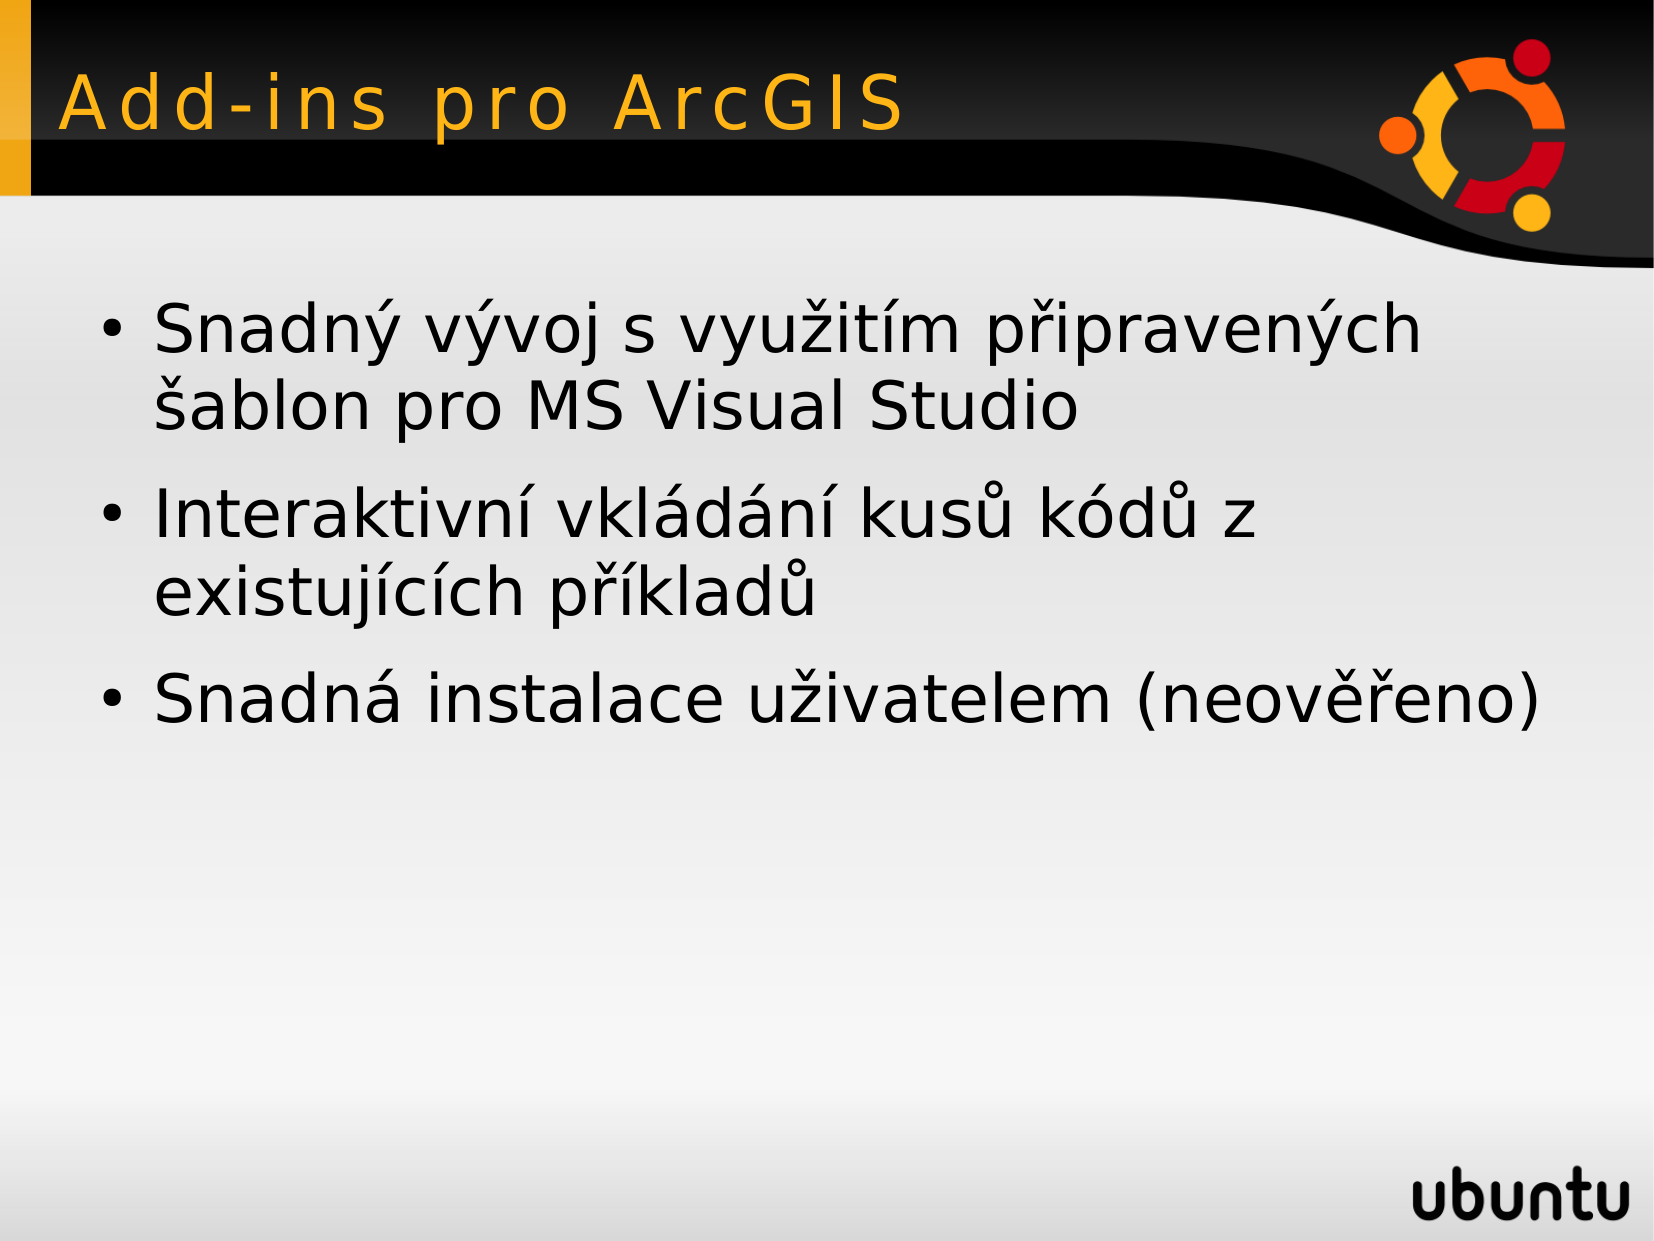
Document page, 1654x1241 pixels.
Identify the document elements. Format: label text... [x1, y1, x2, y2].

list Snadný vývoj s využitím připravených šablon pro MS Visual Studio Interaktivní vkládání kusů kódů z existujících příkladů Snadná instalace uživatelem (neověřeno) [82, 290, 1571, 1109]
picture [0, 0, 1654, 1241]
title Add-ins pro ArcGIS [59, 29, 1270, 178]
